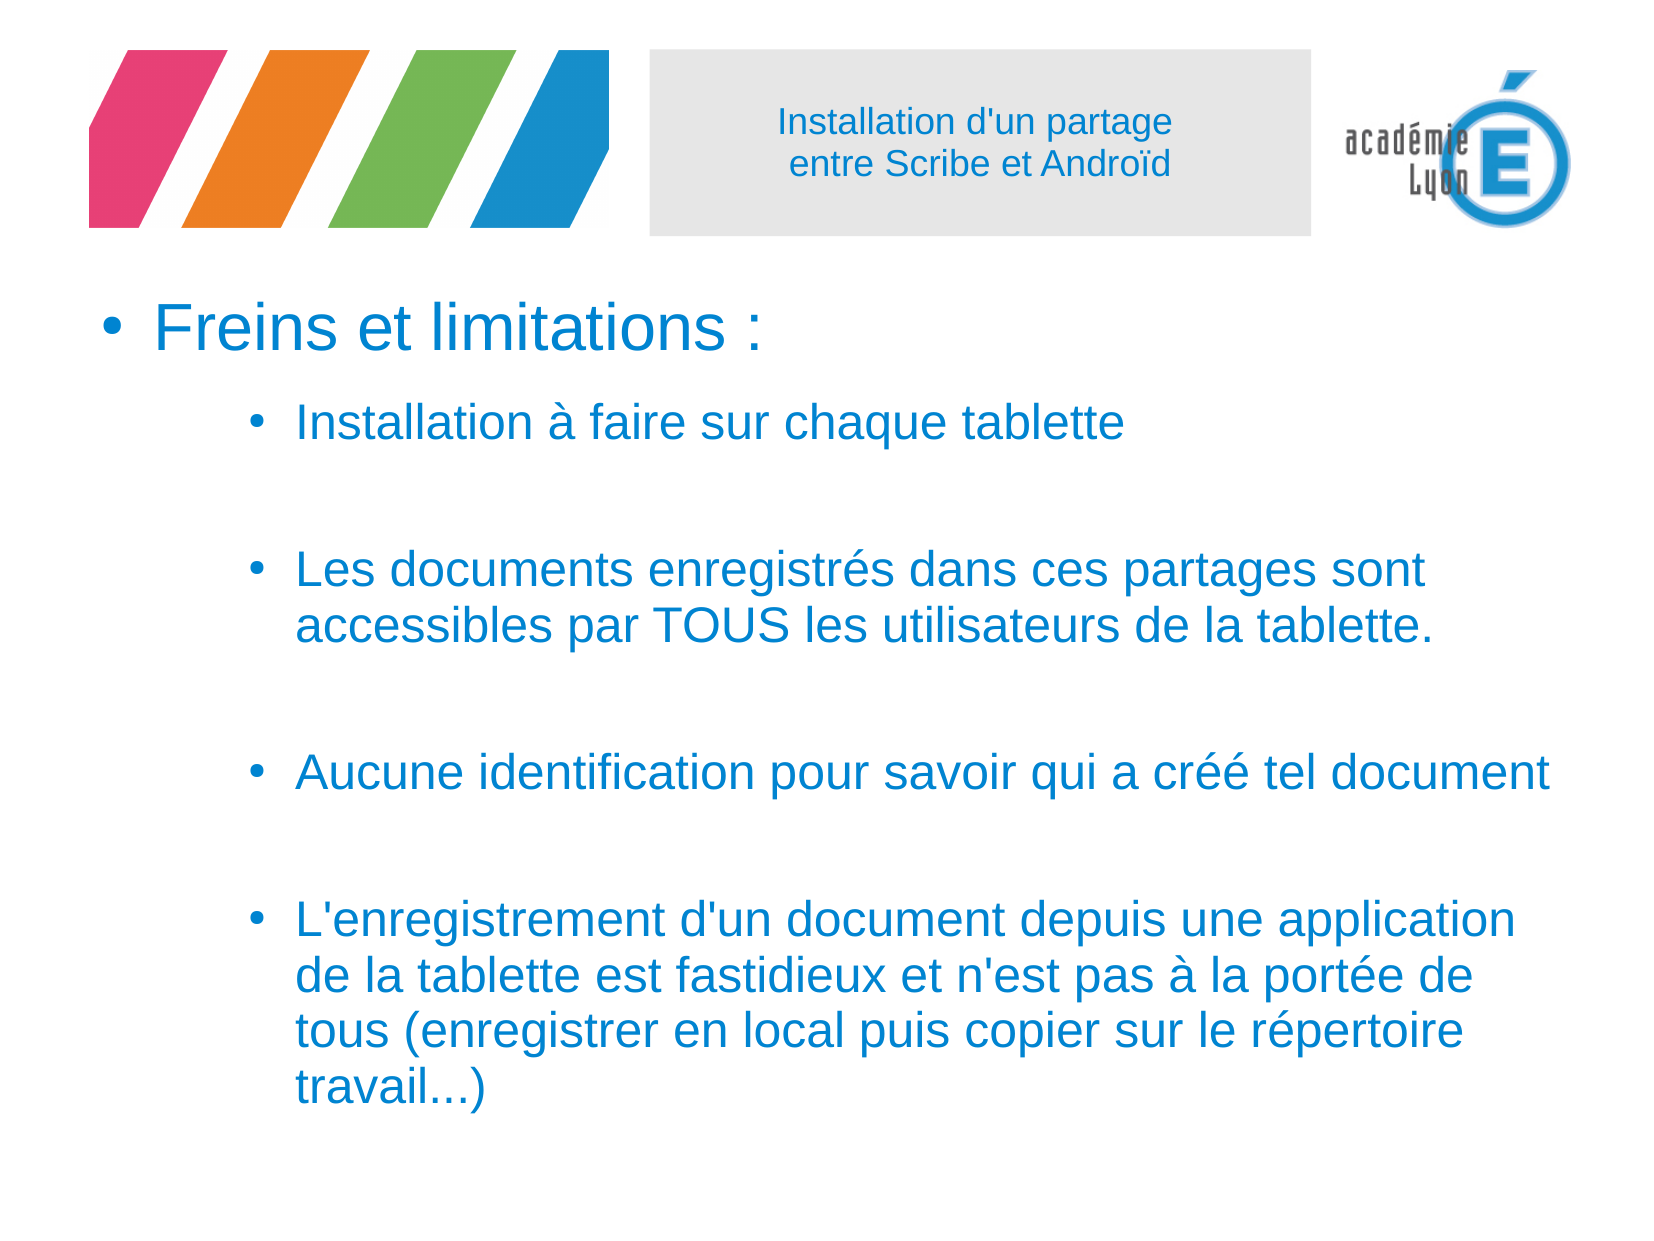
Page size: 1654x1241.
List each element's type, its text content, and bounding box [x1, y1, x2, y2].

picture [1338, 70, 1571, 233]
title Installation d'un partage entre Scribe et Androïd [649, 49, 1312, 237]
list Freins et limitations : Installation à faire sur chaque tablette Les documents enregistrés dans ces partages sont accessibles par TOUS les utilisateurs de la tablette. Aucune identification pour savoir qui a créé tel document L'enregistrement d'un document depuis une application de la tablette est fastidieux et n'est pas à la portée de tous (enregistrer en local puis copier sur le répertoire travail...) [82, 290, 1571, 1217]
picture [89, 50, 609, 228]
